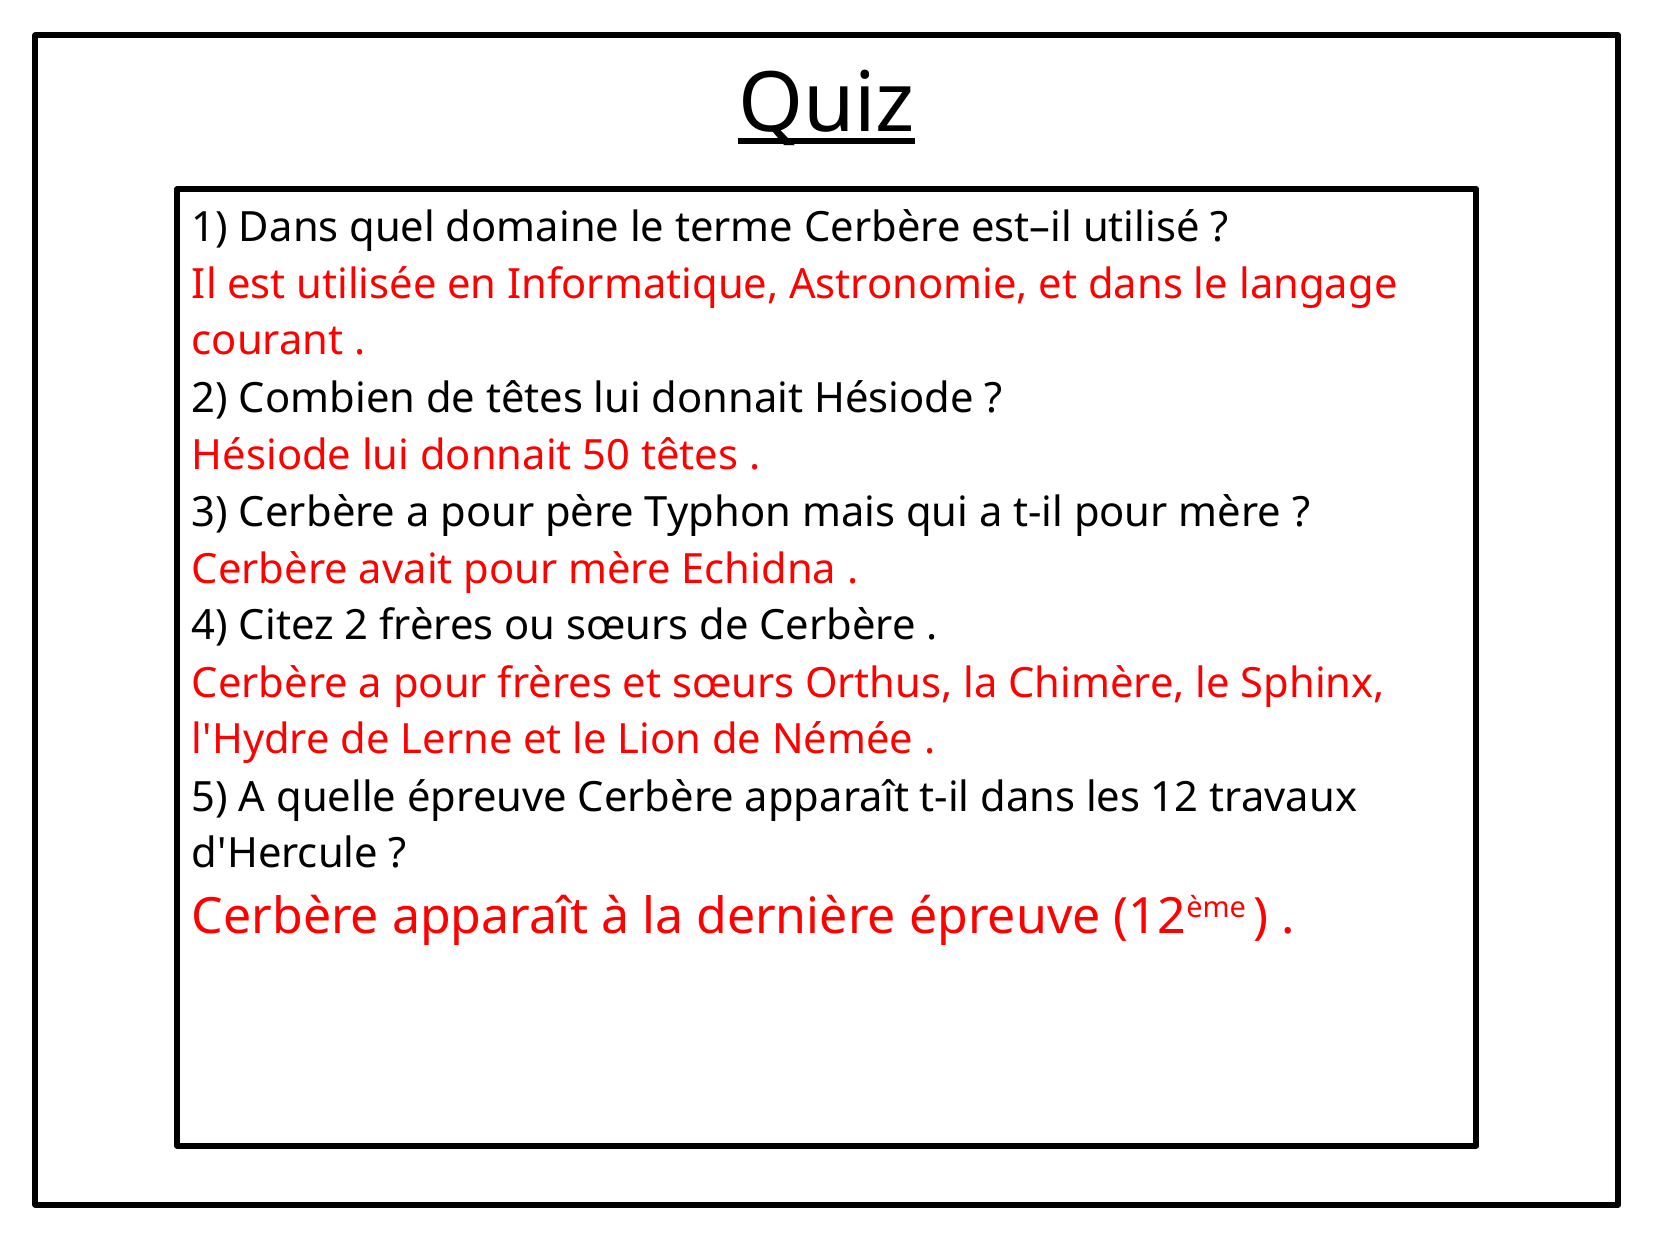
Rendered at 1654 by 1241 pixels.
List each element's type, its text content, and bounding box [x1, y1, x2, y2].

text_box 1) Dans quel domaine le terme Cerbère est–il utilisé ? Il est utilisée en Informatique, Astronomie, et dans le langage courant . 2) Combien de têtes lui donnait Hésiode ? Hésiode lui donnait 50 têtes . 3) Cerbère a pour père Typhon mais qui a t-il pour mère ? Cerbère avait pour mère Echidna . 4) Citez 2 frères ou sœurs de Cerbère . Cerbère a pour frères et sœurs Orthus, la Chimère, le Sphinx, l'Hydre de Lerne et le Lion de Némée . 5) A quelle épreuve Cerbère apparaît t-il dans les 12 travaux d'Hercule ? Cerbère apparaît à la dernière épreuve (12ème ) . [177, 188, 1477, 1146]
text_box Quiz [0, 35, 1654, 189]
